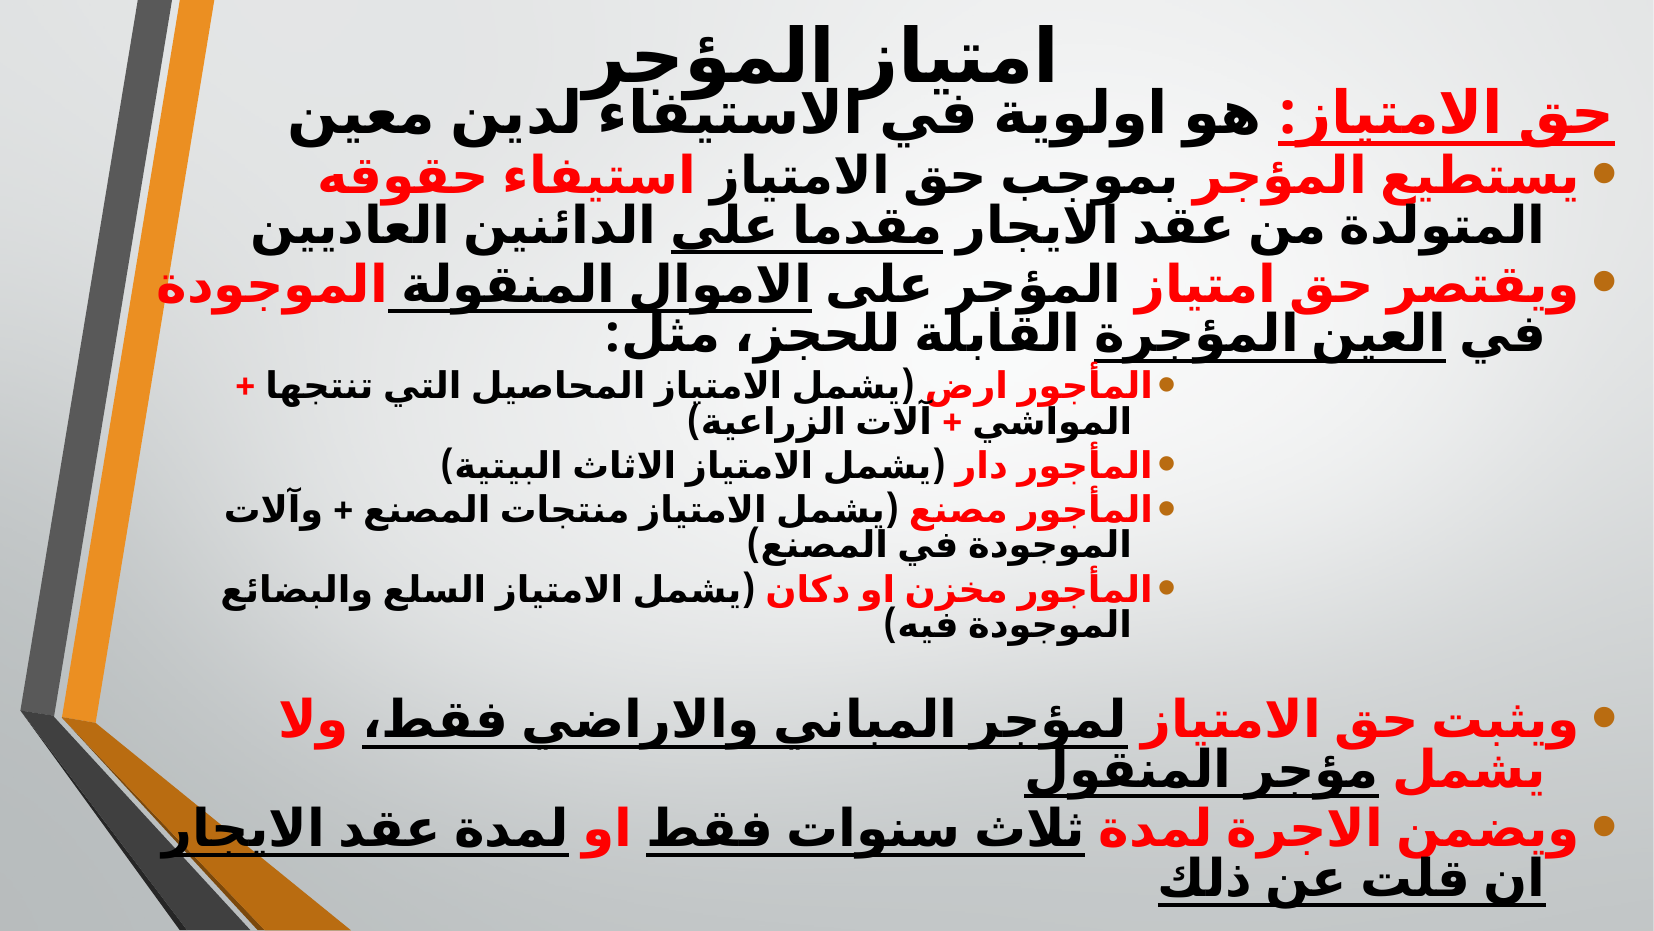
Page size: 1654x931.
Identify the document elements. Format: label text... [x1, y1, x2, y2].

title امتياز المؤجر [77, 0, 1567, 76]
list حق الامتياز: هو اولوية في الاستيفاء لدين معين يستطيع المؤجر بموجب حق الامتياز استيفاء حقوقه المتولدة من عقد الايجار مقدما على الدائنين العاديين ويقتصر حق امتياز المؤجر على الاموال المنقولة الموجودة في العين المؤجرة القابلة للحجز، مثل: المأجور ارض (يشمل الامتياز المحاصيل التي تنتجها + المواشي + آلات الزراعية) المأجور دار (يشمل الامتياز الاثاث البيتية) المأجور مصنع (يشمل الامتياز منتجات المصنع + وآلات الموجودة في المصنع) المأجور مخزن او دكان (يشمل الامتياز السلع والبضائع الموجودة فيه) ويثبت حق الامتياز لمؤجر المباني والاراضي فقط، ولا يشمل مؤجر المنقول ويضمن الاجرة لمدة ثلاث سنوات فقط او لمدة عقد الايجار ان قلت عن ذلك [141, 75, 1631, 919]
